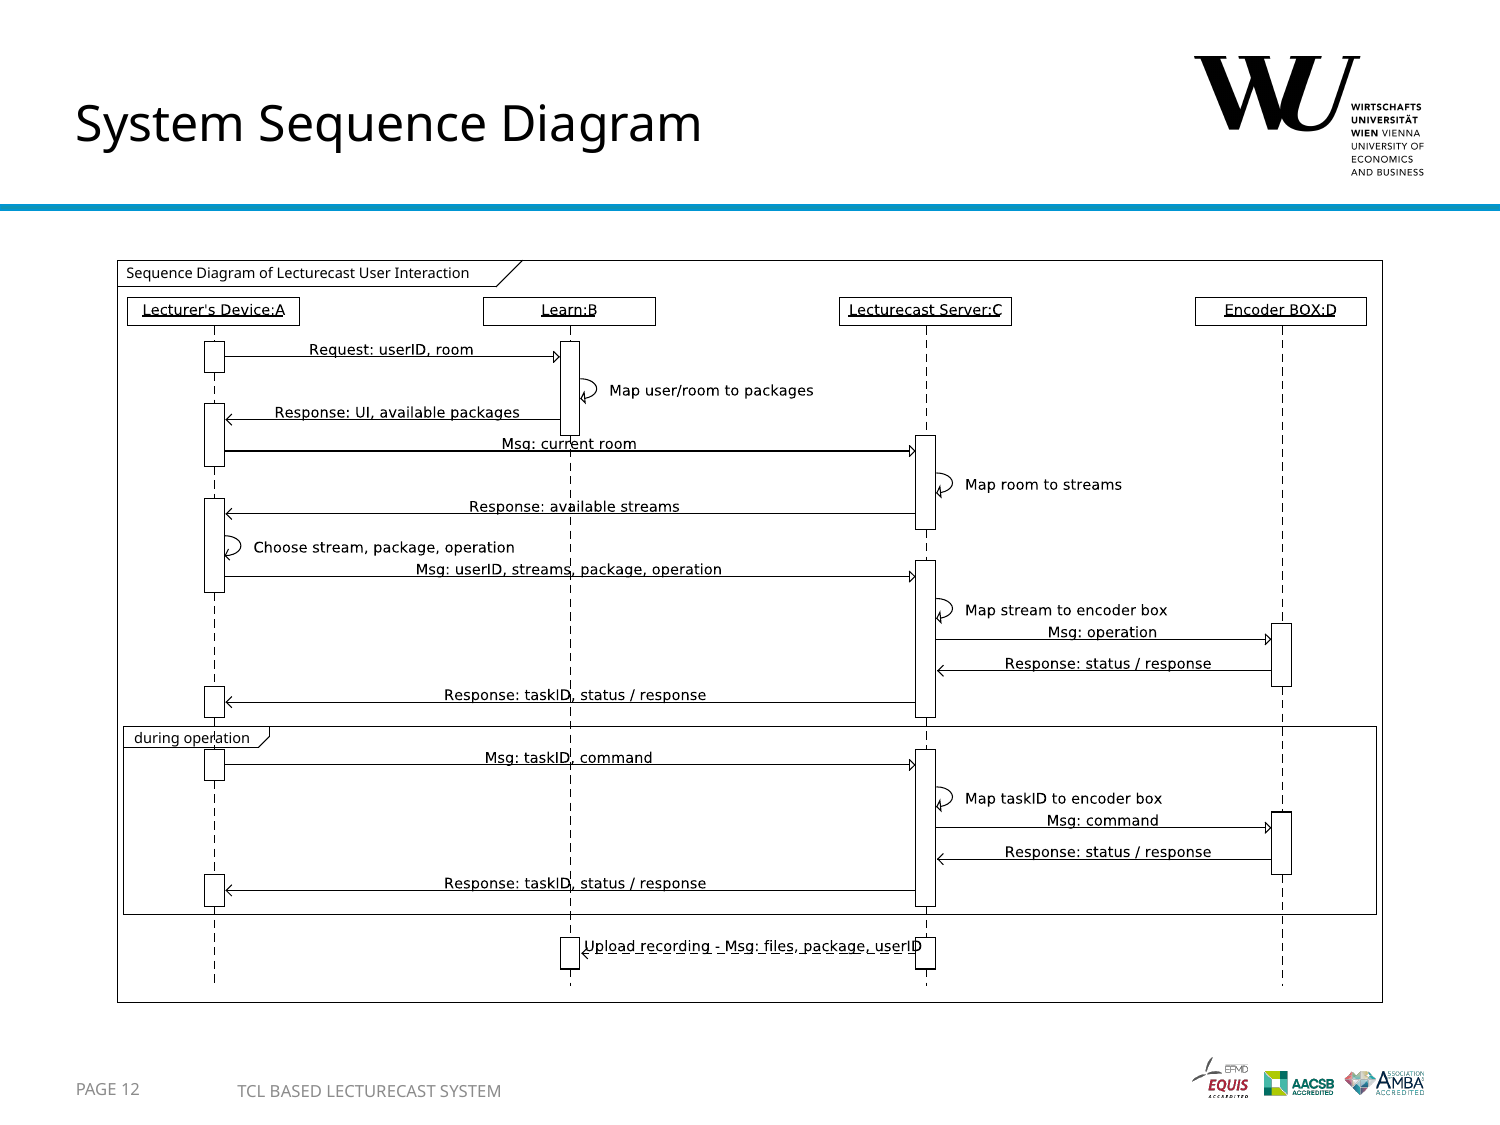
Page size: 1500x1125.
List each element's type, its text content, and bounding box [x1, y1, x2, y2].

title System Sequence Diagram [75, 36, 1134, 206]
picture [1192, 1057, 1424, 1098]
slide_number Page <número> [75, 1065, 223, 1117]
picture [95, 238, 1405, 1025]
footer Tcl based lecturecast system [223, 1065, 750, 1117]
picture [1194, 56, 1424, 178]
